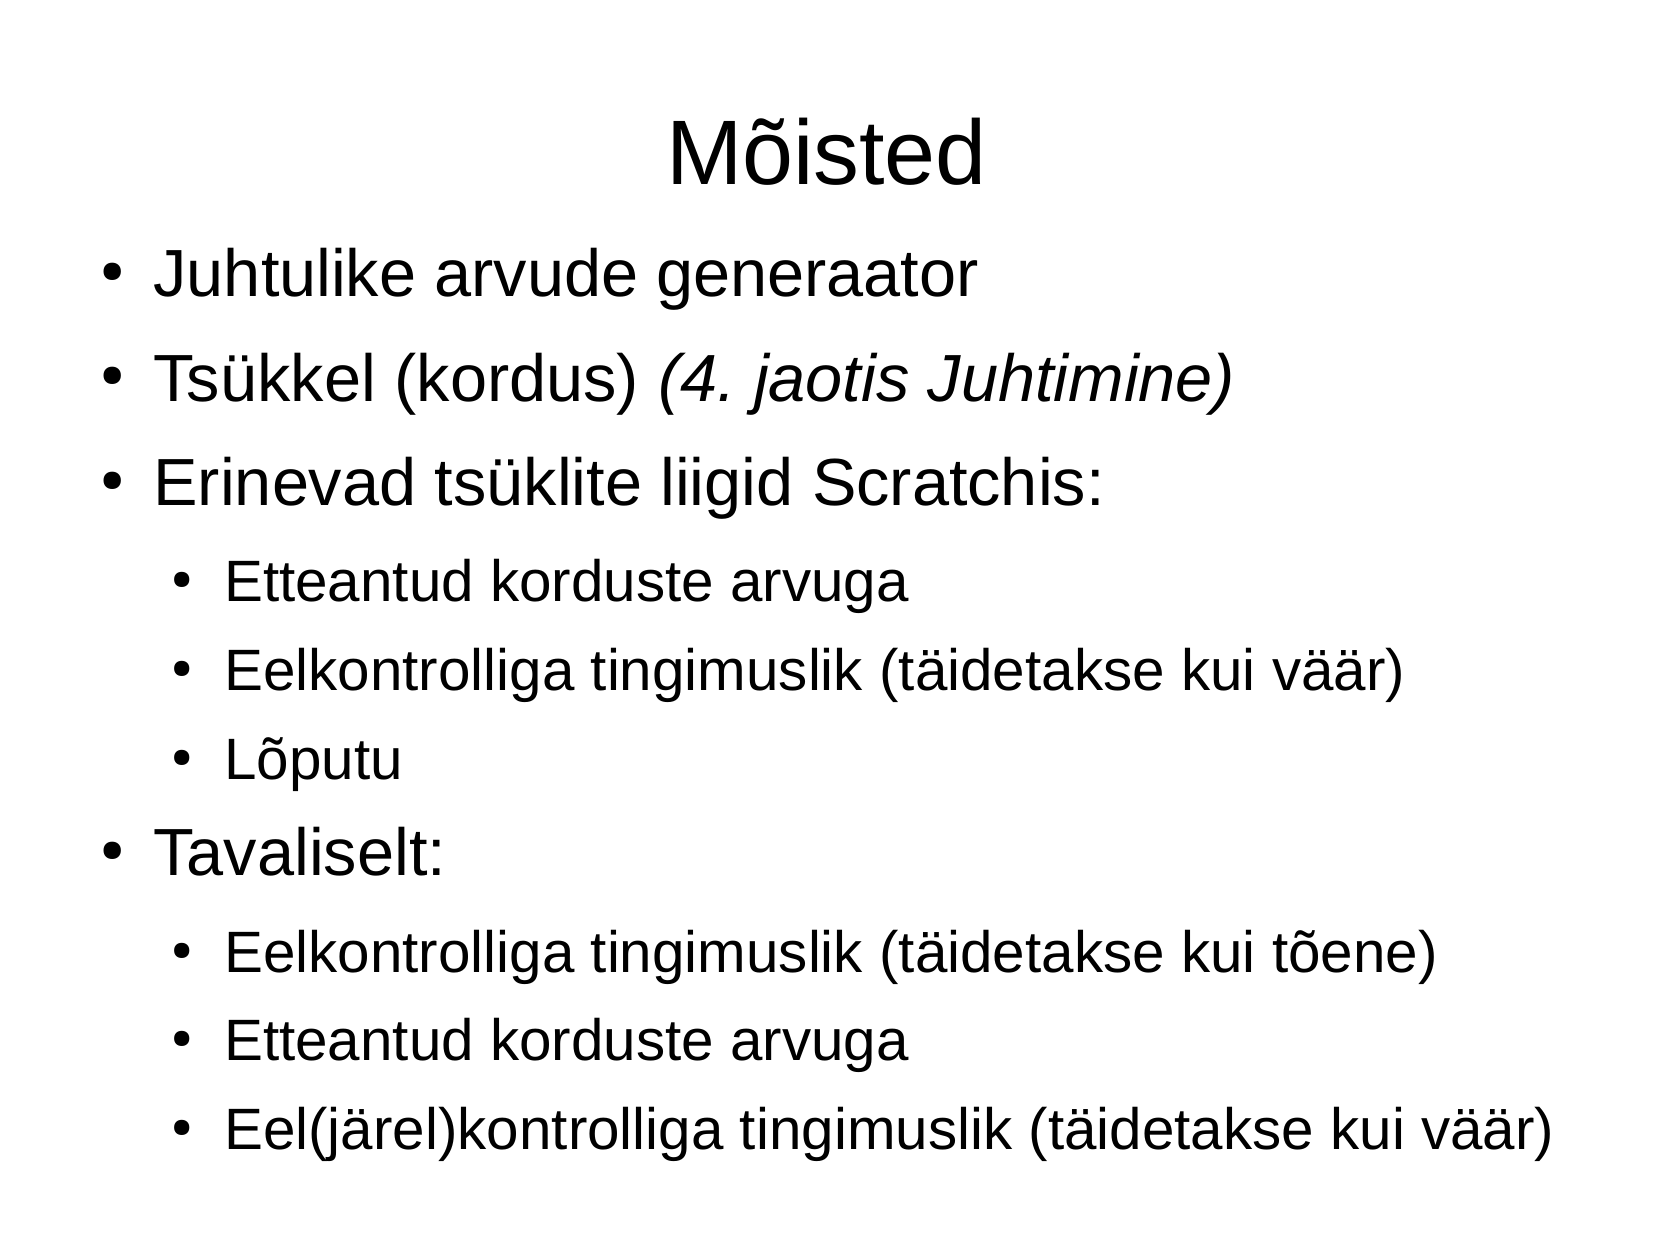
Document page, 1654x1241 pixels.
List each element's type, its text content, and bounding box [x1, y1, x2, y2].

list Juhtulike arvude generaator Tsükkel (kordus) (4. jaotis Juhtimine) Erinevad tsüklite liigid Scratchis: Etteantud korduste arvuga Eelkontrolliga tingimuslik (täidetakse kui väär) Lõputu Tavaliselt: Eelkontrolliga tingimuslik (täidetakse kui tõene) Etteantud korduste arvuga Eel(järel)kontrolliga tingimuslik (täidetakse kui väär) [82, 236, 1571, 1241]
title Mõisted [82, 56, 1571, 236]
